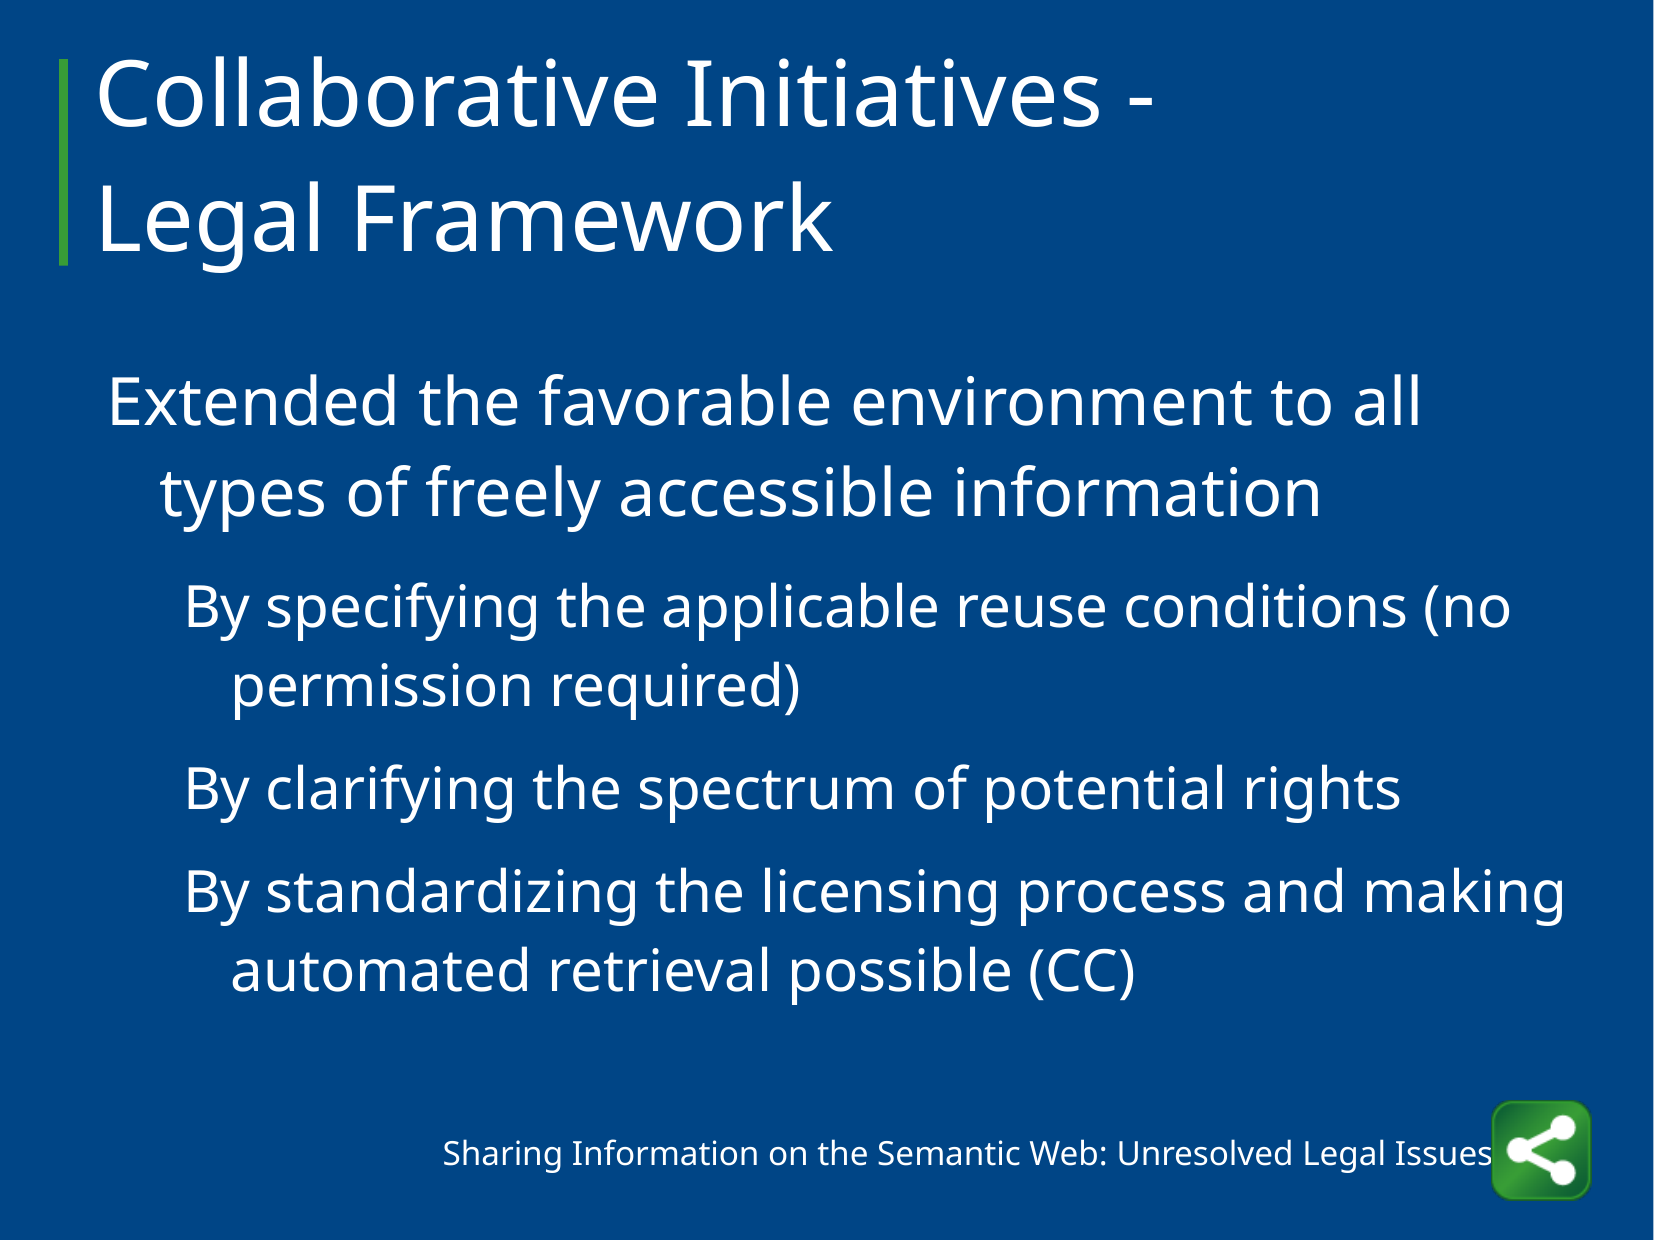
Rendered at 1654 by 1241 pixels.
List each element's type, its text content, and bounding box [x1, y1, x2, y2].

picture [1491, 1100, 1592, 1201]
list Extended the favorable environment to all types of freely accessible information By specifying the applicable reuse conditions (no permission required) By clarifying the spectrum of potential rights By standardizing the licensing process and making automated retrieval possible (CC) [88, 354, 1577, 1078]
title Collaborative Initiatives - Legal Framework [94, 41, 1577, 265]
